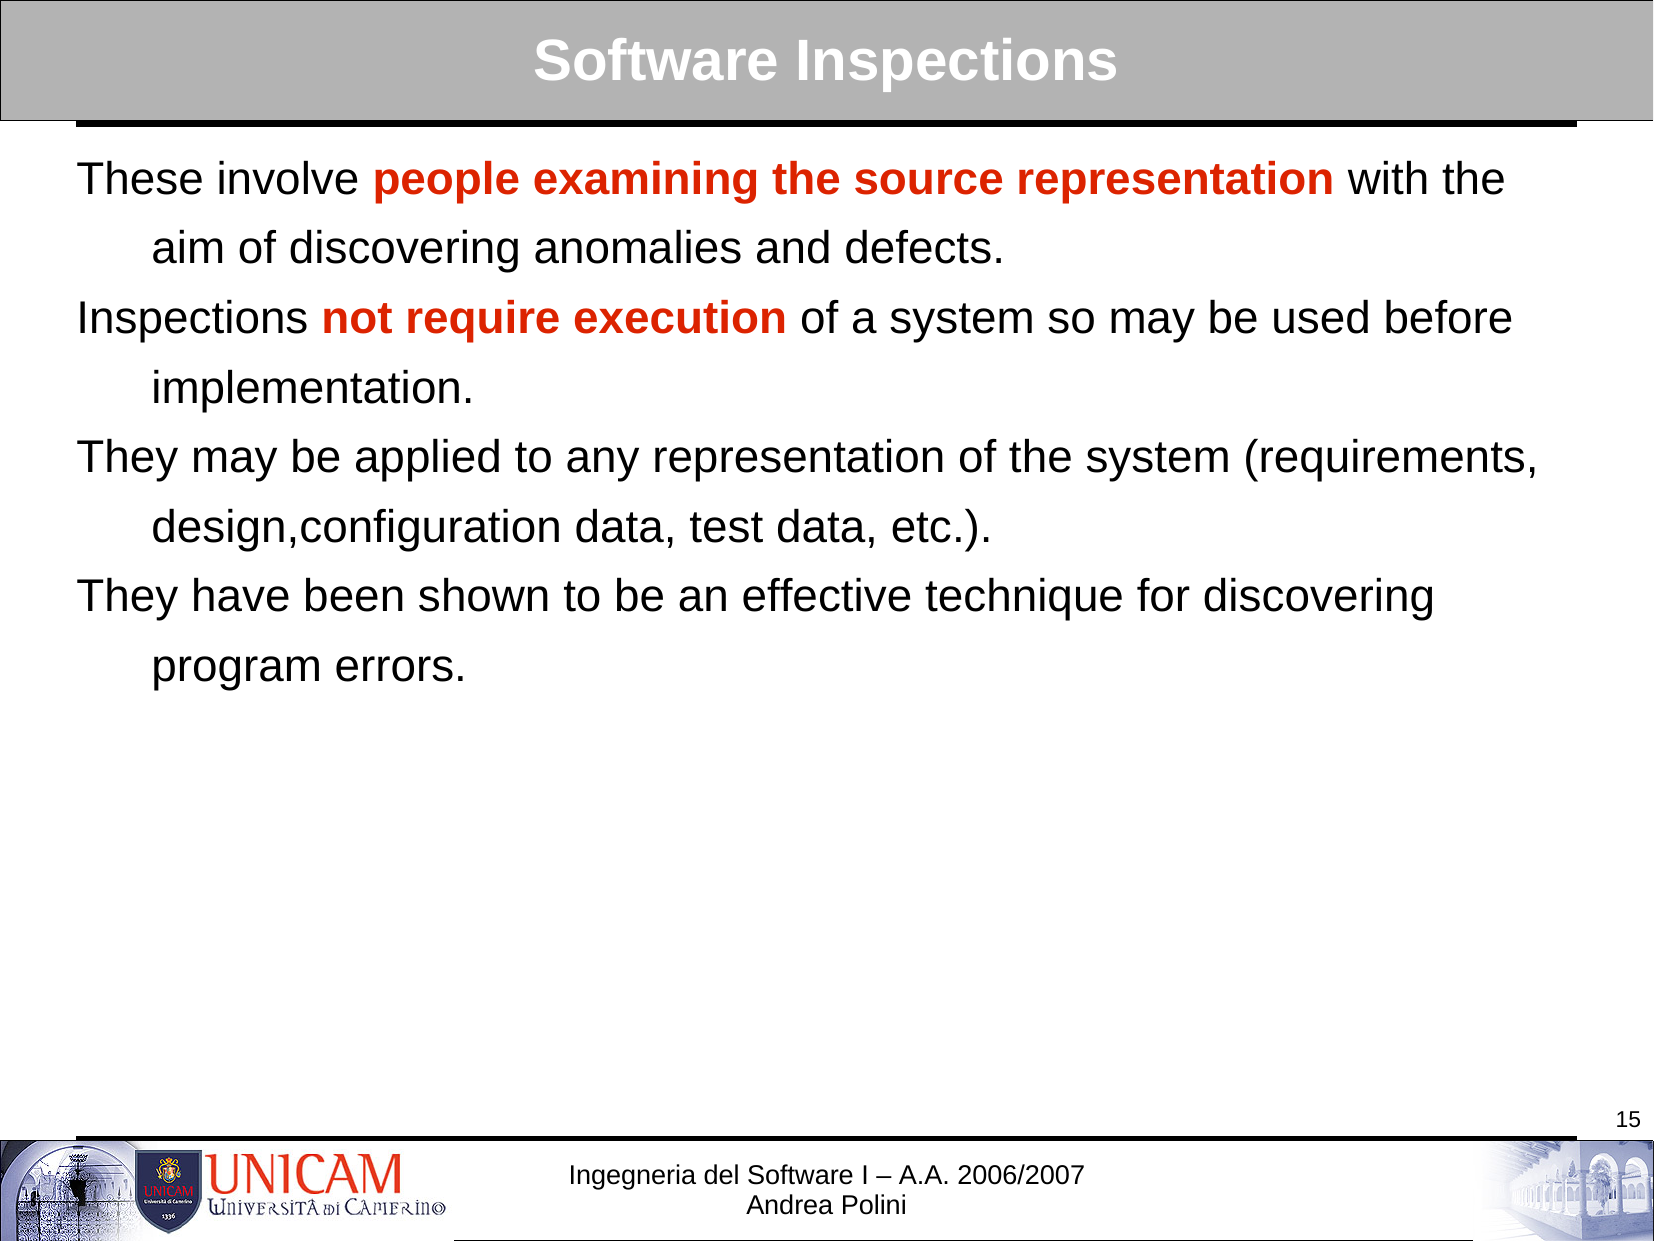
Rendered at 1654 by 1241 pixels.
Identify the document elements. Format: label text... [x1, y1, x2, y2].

picture [1473, 1141, 1654, 1241]
picture [0, 1141, 454, 1241]
title Software Inspections [0, 0, 1653, 121]
list These involve people examining the source representation with the aim of discovering anomalies and defects. Inspections not require execution of a system so may be used before implementation. They may be applied to any representation of the system (requirements, design,configuration data, test data, etc.). They have been shown to be an effective technique for discovering program errors. [76, 152, 1577, 932]
